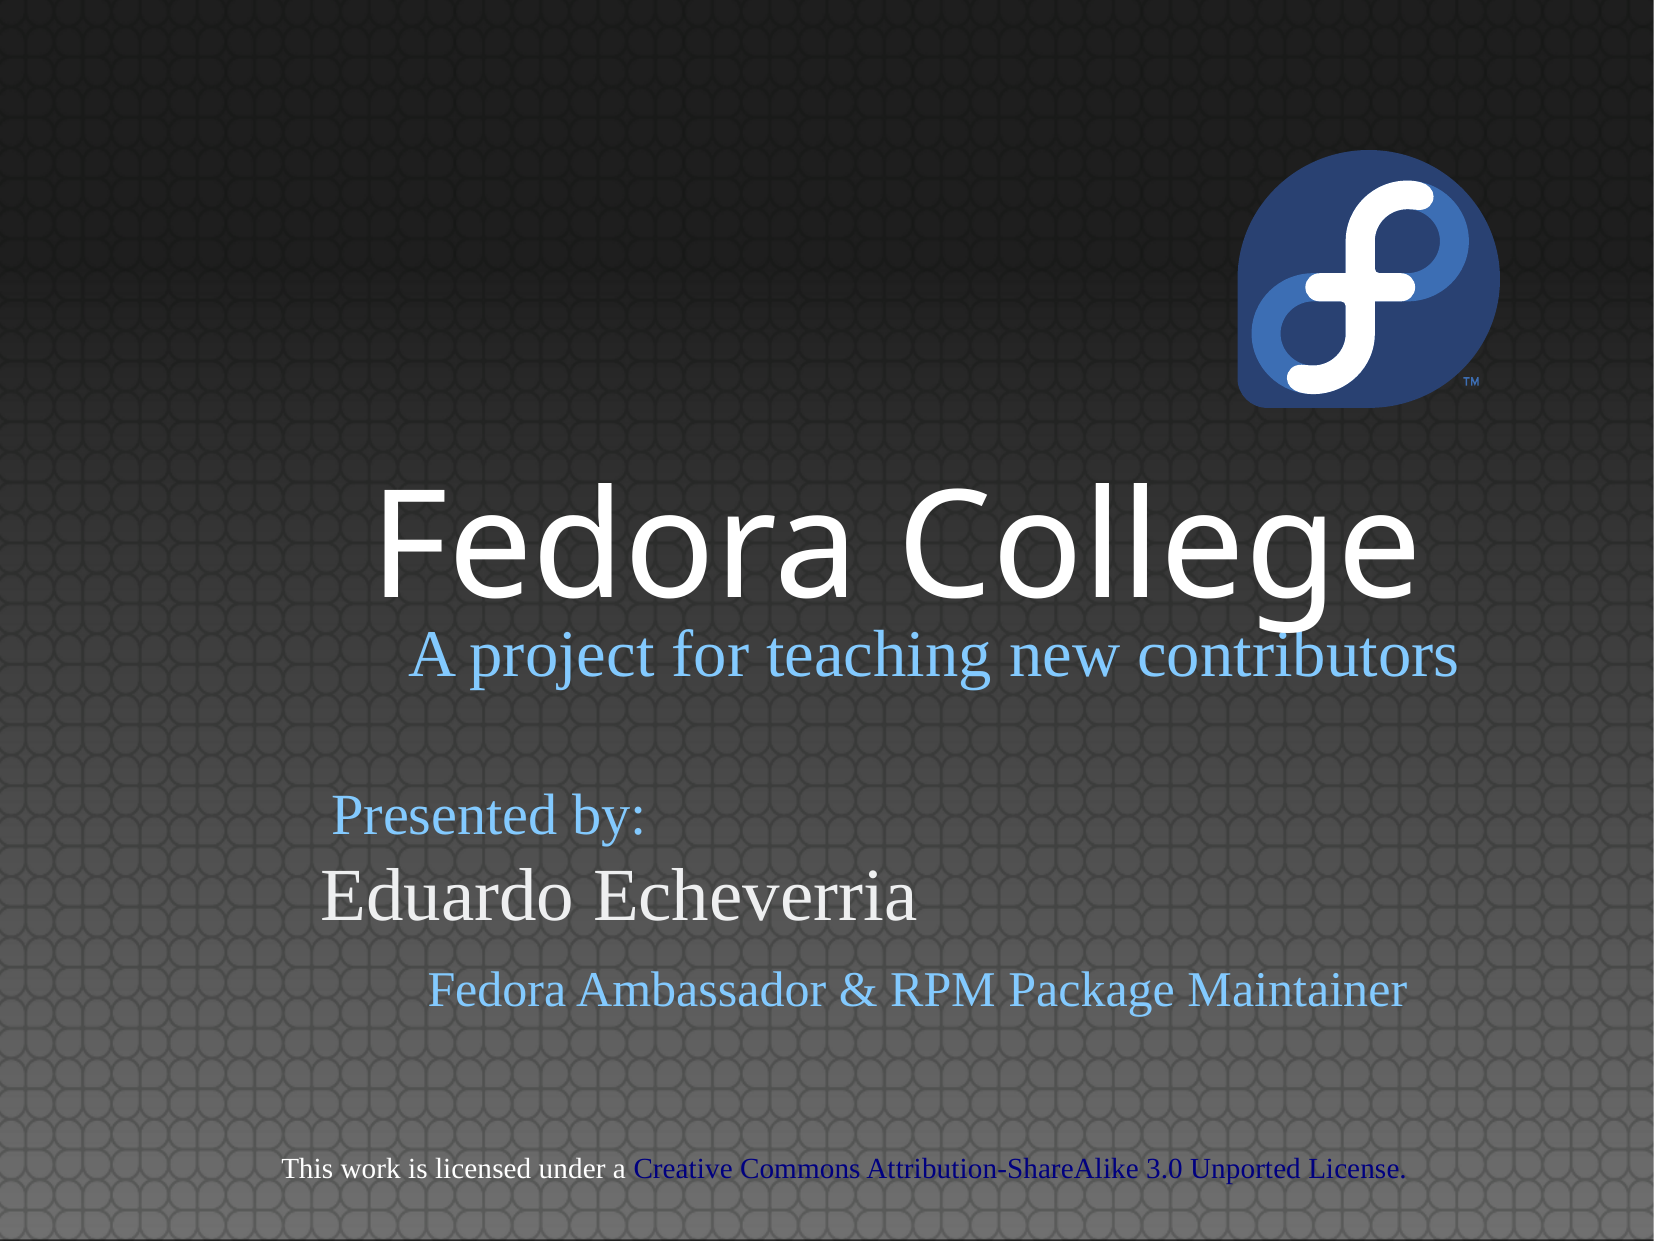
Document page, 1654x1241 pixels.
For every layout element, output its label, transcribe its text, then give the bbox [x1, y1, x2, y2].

picture [0, 0, 1654, 1241]
text_box Presented by: [316, 775, 692, 855]
text_box Fedora Ambassador & RPM Package Maintainer [412, 954, 1423, 1025]
text_box This work is licensed under a Creative Commons Attribution-ShareAlike 3.0 Unported License. [265, 1144, 1423, 1225]
subtitle A project for teaching new contributors [84, 616, 1462, 692]
text_box Eduardo Echeverria [305, 846, 1058, 945]
text_box Fedora College [0, 430, 1437, 620]
